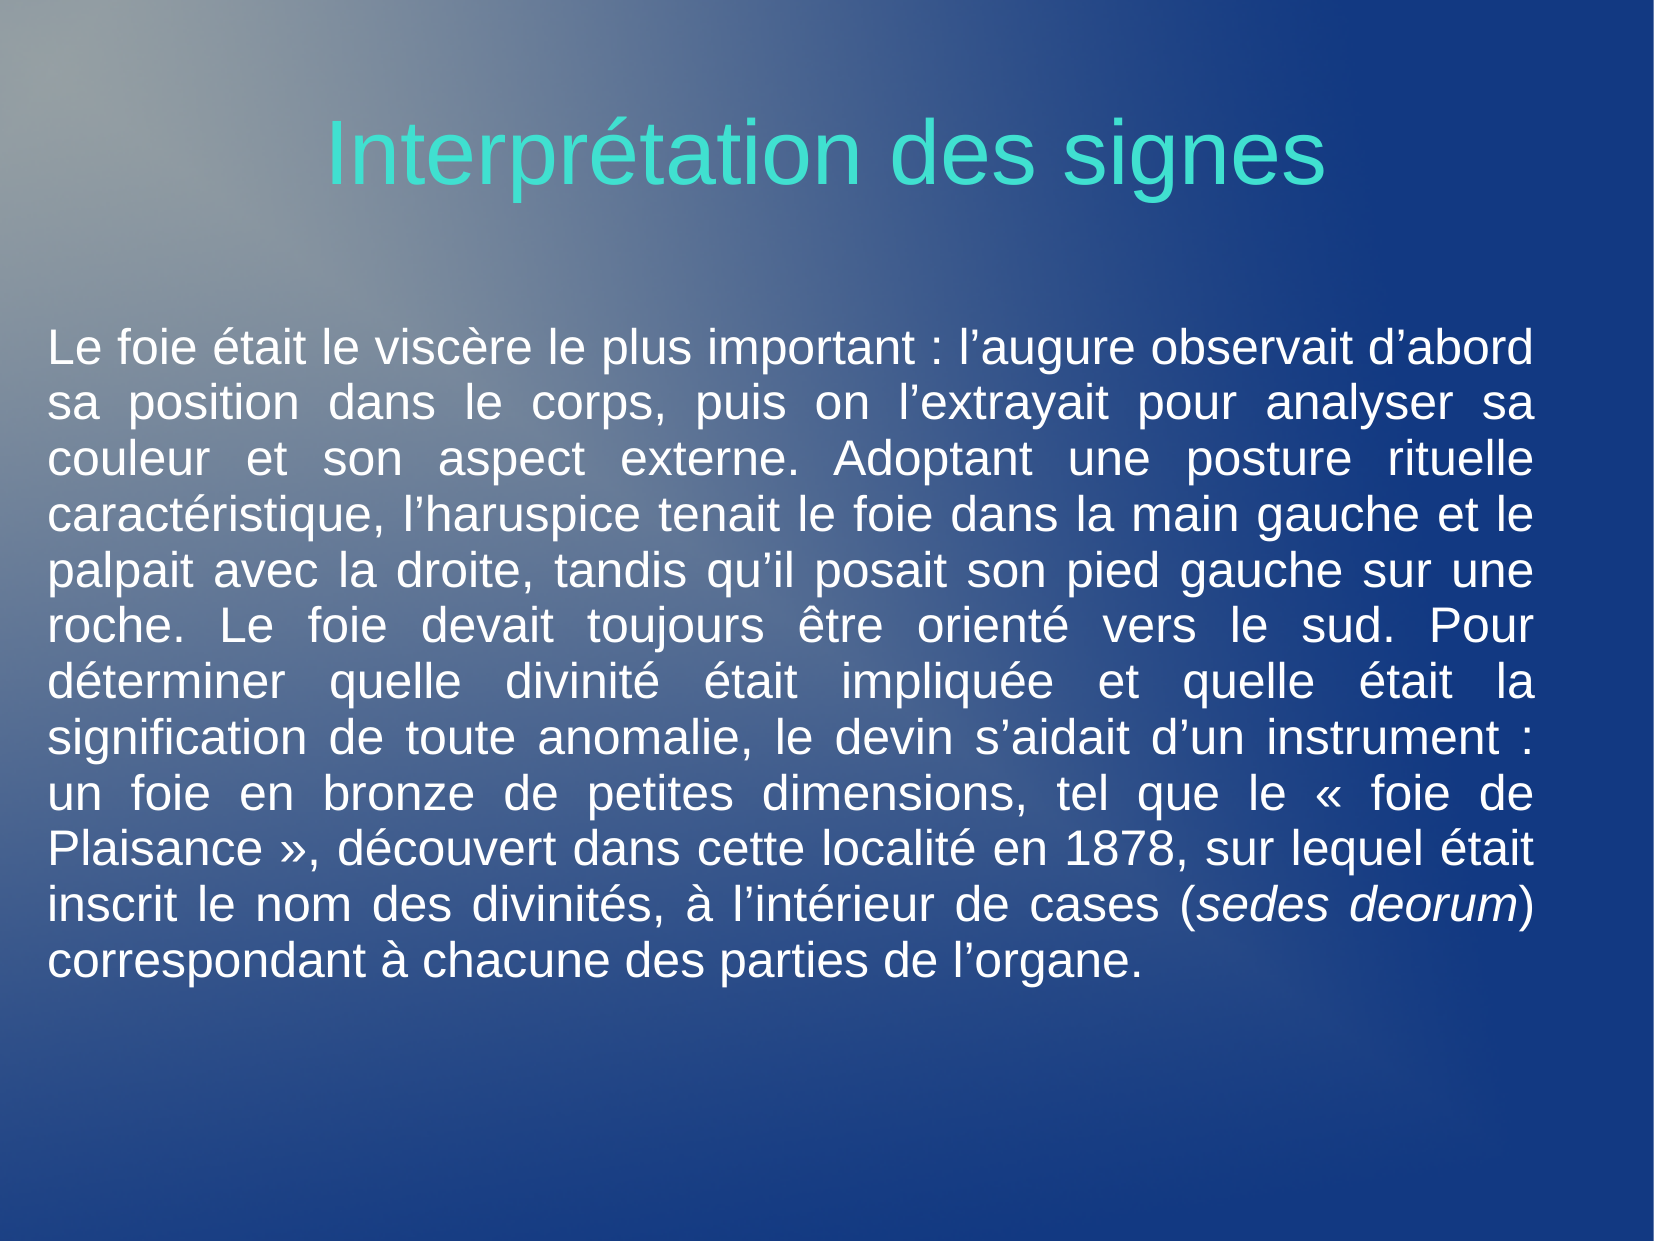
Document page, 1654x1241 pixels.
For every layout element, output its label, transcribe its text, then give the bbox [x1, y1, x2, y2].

title Interprétation des signes [82, 49, 1571, 257]
list Le foie était le viscère le plus important : l’augure observait d’abord sa position dans le corps, puis on l’extrayait pour analyser sa couleur et son aspect externe. Adoptant une posture rituelle caractéristique, l’haruspice tenait le foie dans la main gauche et le palpait avec la droite, tandis qu’il posait son pied gauche sur une roche. Le foie devait toujours être orienté vers le sud. Pour déterminer quelle divinité était impliquée et quelle était la signification de toute anomalie, le devin s’aidait d’un instrument : un foie en bronze de petites dimensions, tel que le « foie de Plaisance », découvert dans cette localité en 1878, sur lequel était inscrit le nom des divinités, à l’intérieur de cases (sedes deorum) correspondant à chacune des parties de l’organe. [47, 318, 1536, 1039]
picture [0, 0, 1654, 1241]
